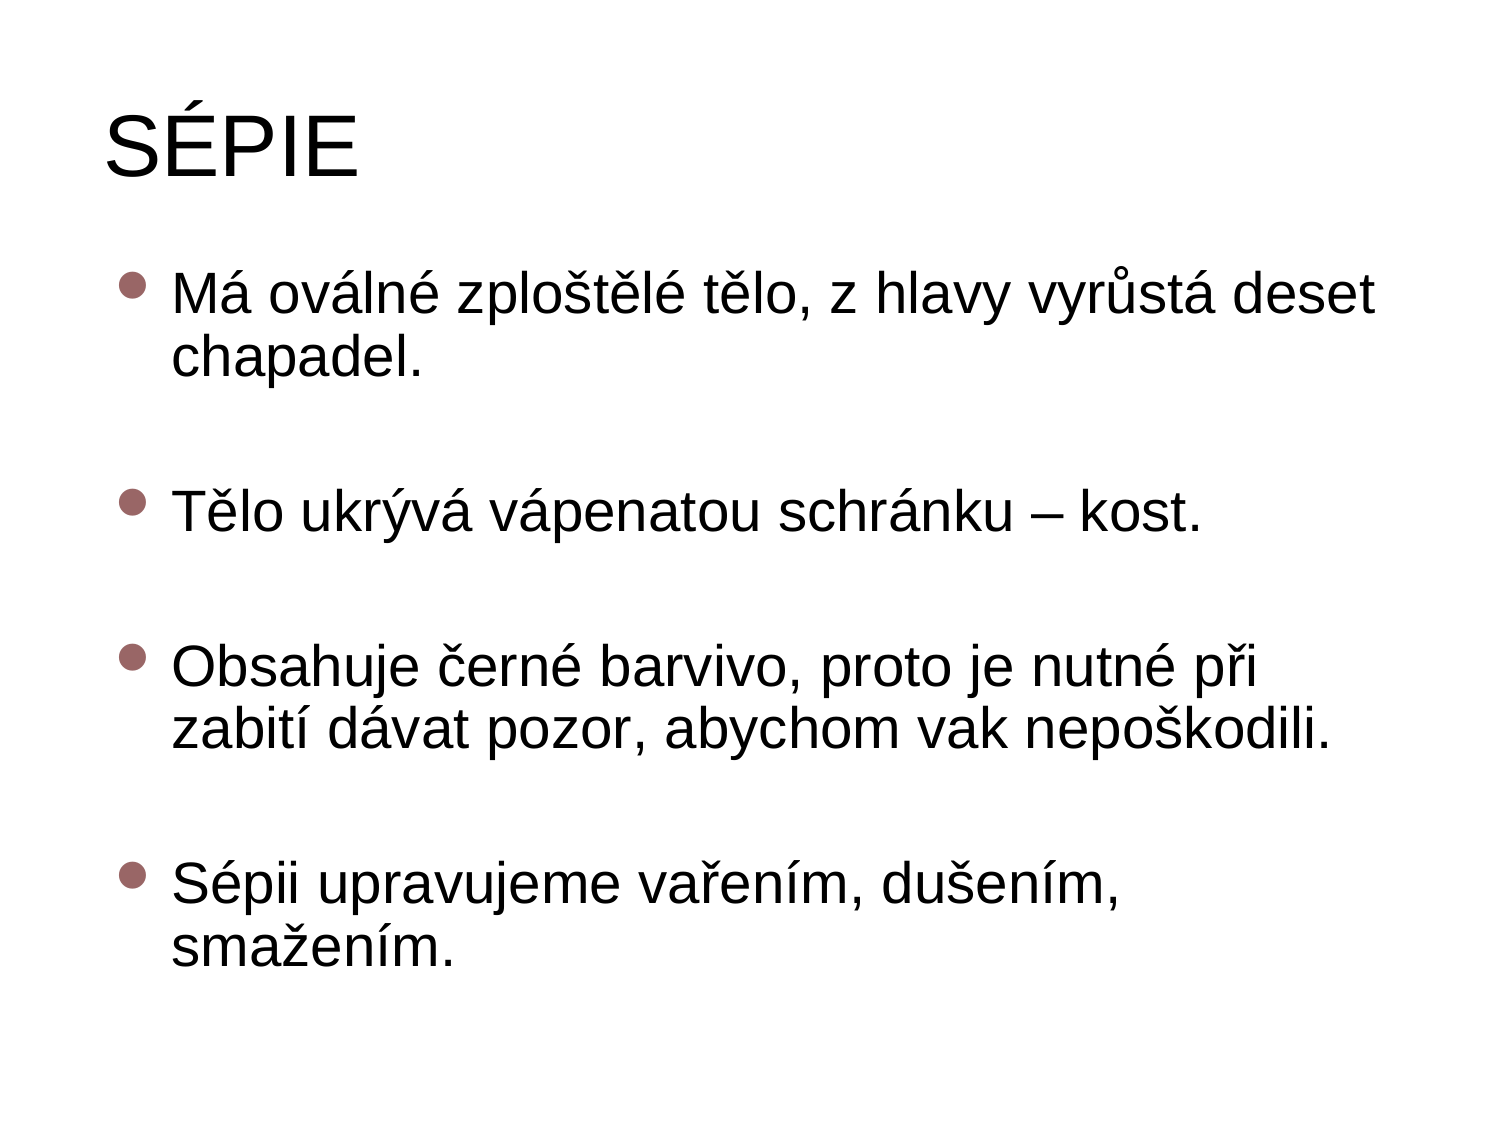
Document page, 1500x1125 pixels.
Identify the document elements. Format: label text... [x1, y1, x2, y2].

title SÉPIE [88, 66, 1404, 217]
list Má oválné zploštělé tělo, z hlavy vyrůstá deset chapadel. Tělo ukrývá vápenatou schránku – kost. Obsahuje černé barvivo, proto je nutné při zabití dávat pozor, abychom vak nepoškodili. Sépii upravujeme vařením, dušením, smažením. [100, 255, 1401, 1094]
